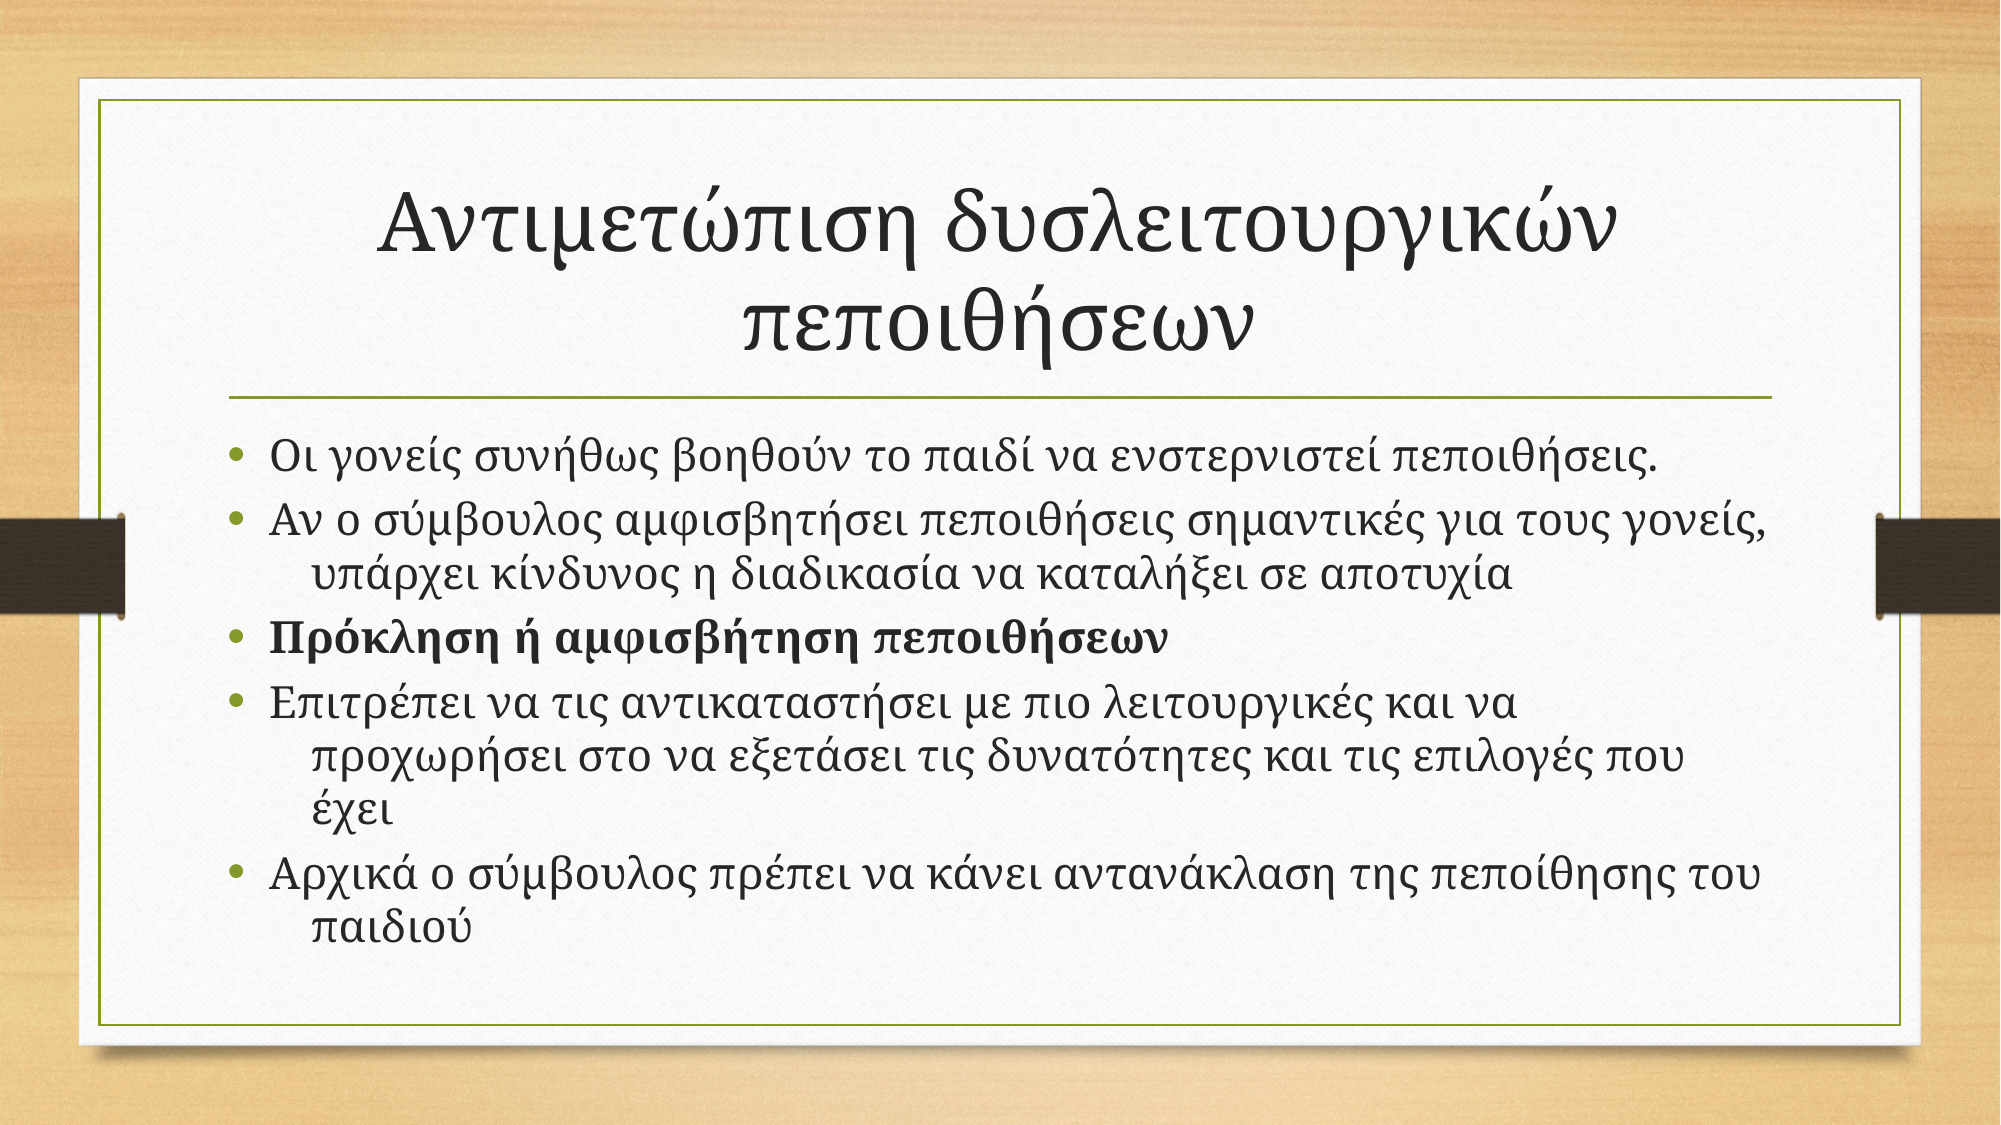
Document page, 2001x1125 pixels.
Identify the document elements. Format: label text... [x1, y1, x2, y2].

title Αντιμετώπιση δυσλειτουργικών πεποιθήσεων [212, 161, 1788, 376]
list Οι γονείς συνήθως βοηθούν το παιδί να ενστερνιστεί πεποιθήσεις. Αν ο σύμβουλος αμφισβητήσει πεποιθήσεις σημαντικές για τους γονείς, υπάρχει κίνδυνος η διαδικασία να καταλήξει σε αποτυχία Πρόκληση ή αμφισβήτηση πεποιθήσεων Επιτρέπει να τις αντικαταστήσει με πιο λειτουργικές και να προχωρήσει στο να εξετάσει τις δυνατότητες και τις επιλογές που έχει Αρχικά ο σύμβουλος πρέπει να κάνει αντανάκλαση της πεποίθησης του παιδιού [212, 419, 1788, 964]
